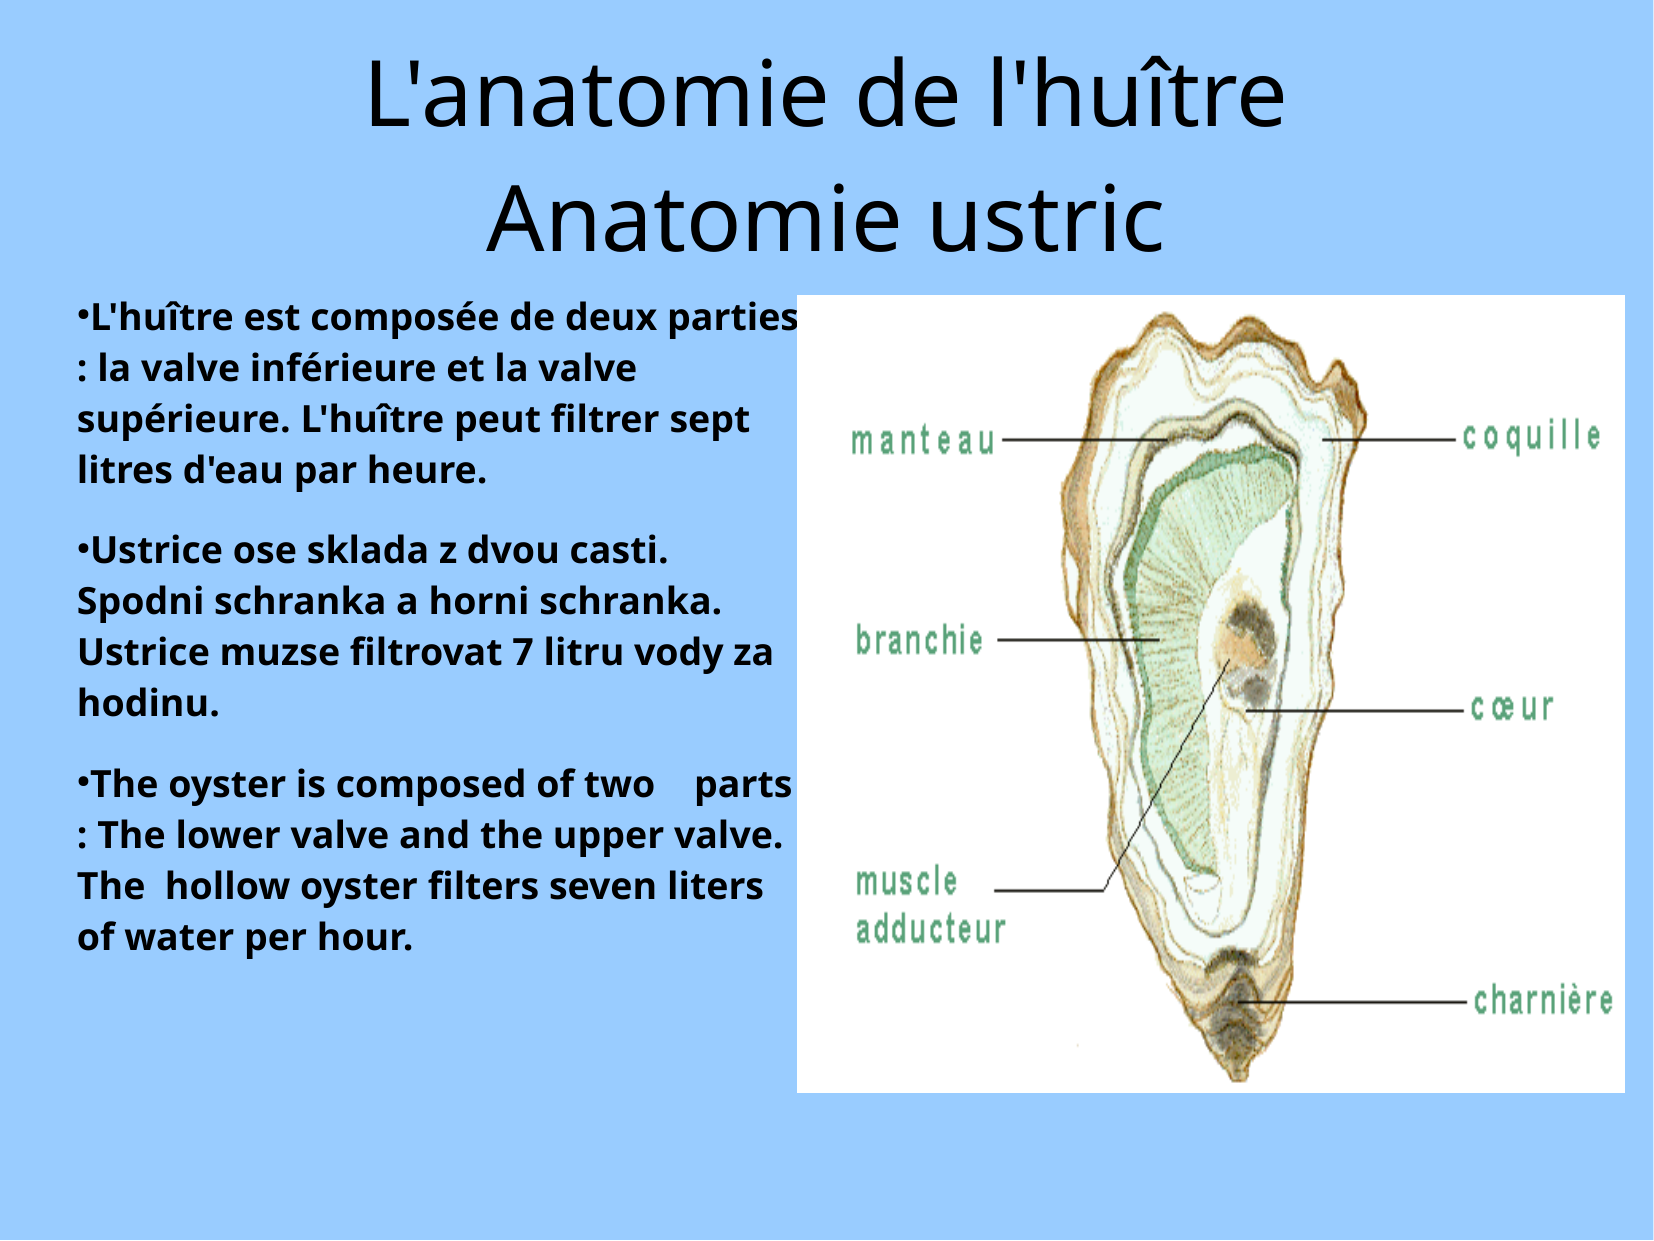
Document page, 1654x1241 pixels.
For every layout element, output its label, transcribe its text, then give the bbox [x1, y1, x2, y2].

picture [797, 295, 1625, 1093]
list L'huître est composée de deux parties : la valve inférieure et la valve supérieure. L'huître peut filtrer sept litres d'eau par heure. Ustrice ose sklada z dvou casti. Spodni schranka a horni schranka. Ustrice muzse filtrovat 7 litru vody za hodinu. The oyster is composed of two parts : The lower valve and the upper valve. The hollow oyster filters seven liters of water per hour. [76, 290, 803, 1094]
title L'anatomie de l'huître Anatomie ustric [82, 25, 1571, 281]
